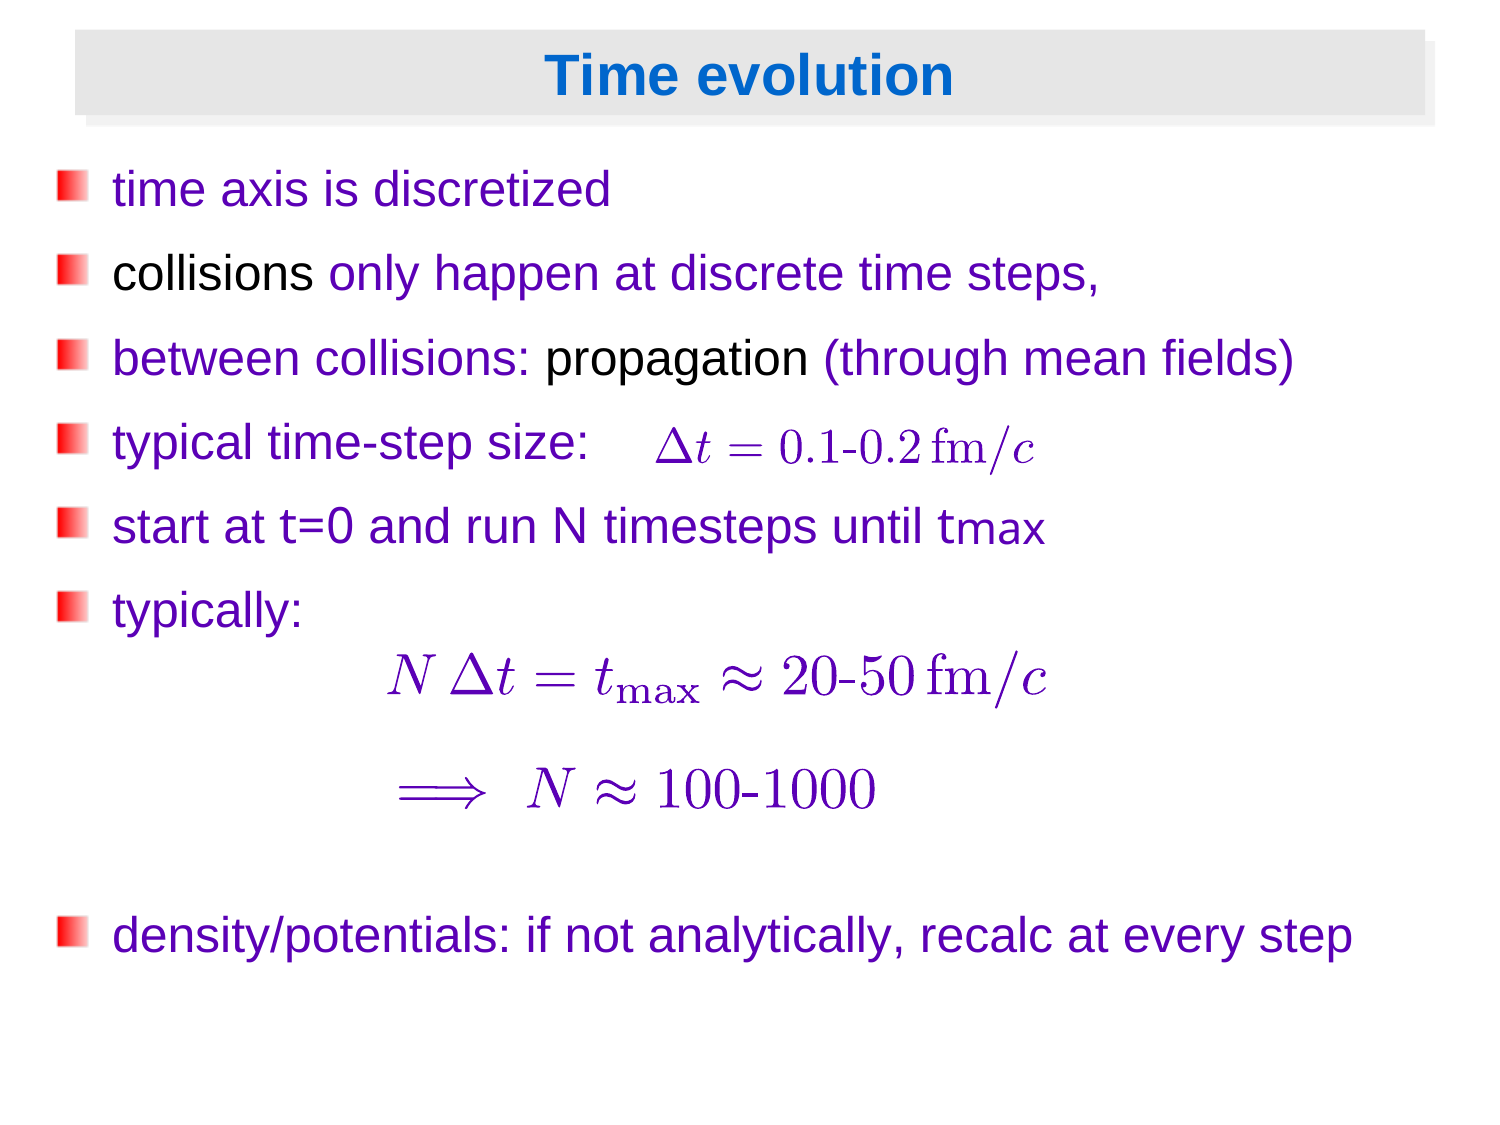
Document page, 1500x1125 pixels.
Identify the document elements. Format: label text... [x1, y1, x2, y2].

text_box [384, 650, 1046, 709]
text_box [395, 767, 877, 810]
text_box [653, 425, 1034, 476]
list time axis is discretized collisions only happen at discrete time steps, between collisions: propagation (through mean fields) typical time-step size: start at t=0 and run N timesteps until tmax typically: density/potentials: if not analytically, recalc at every step [41, 148, 1459, 1093]
title Time evolution [75, 29, 1426, 116]
